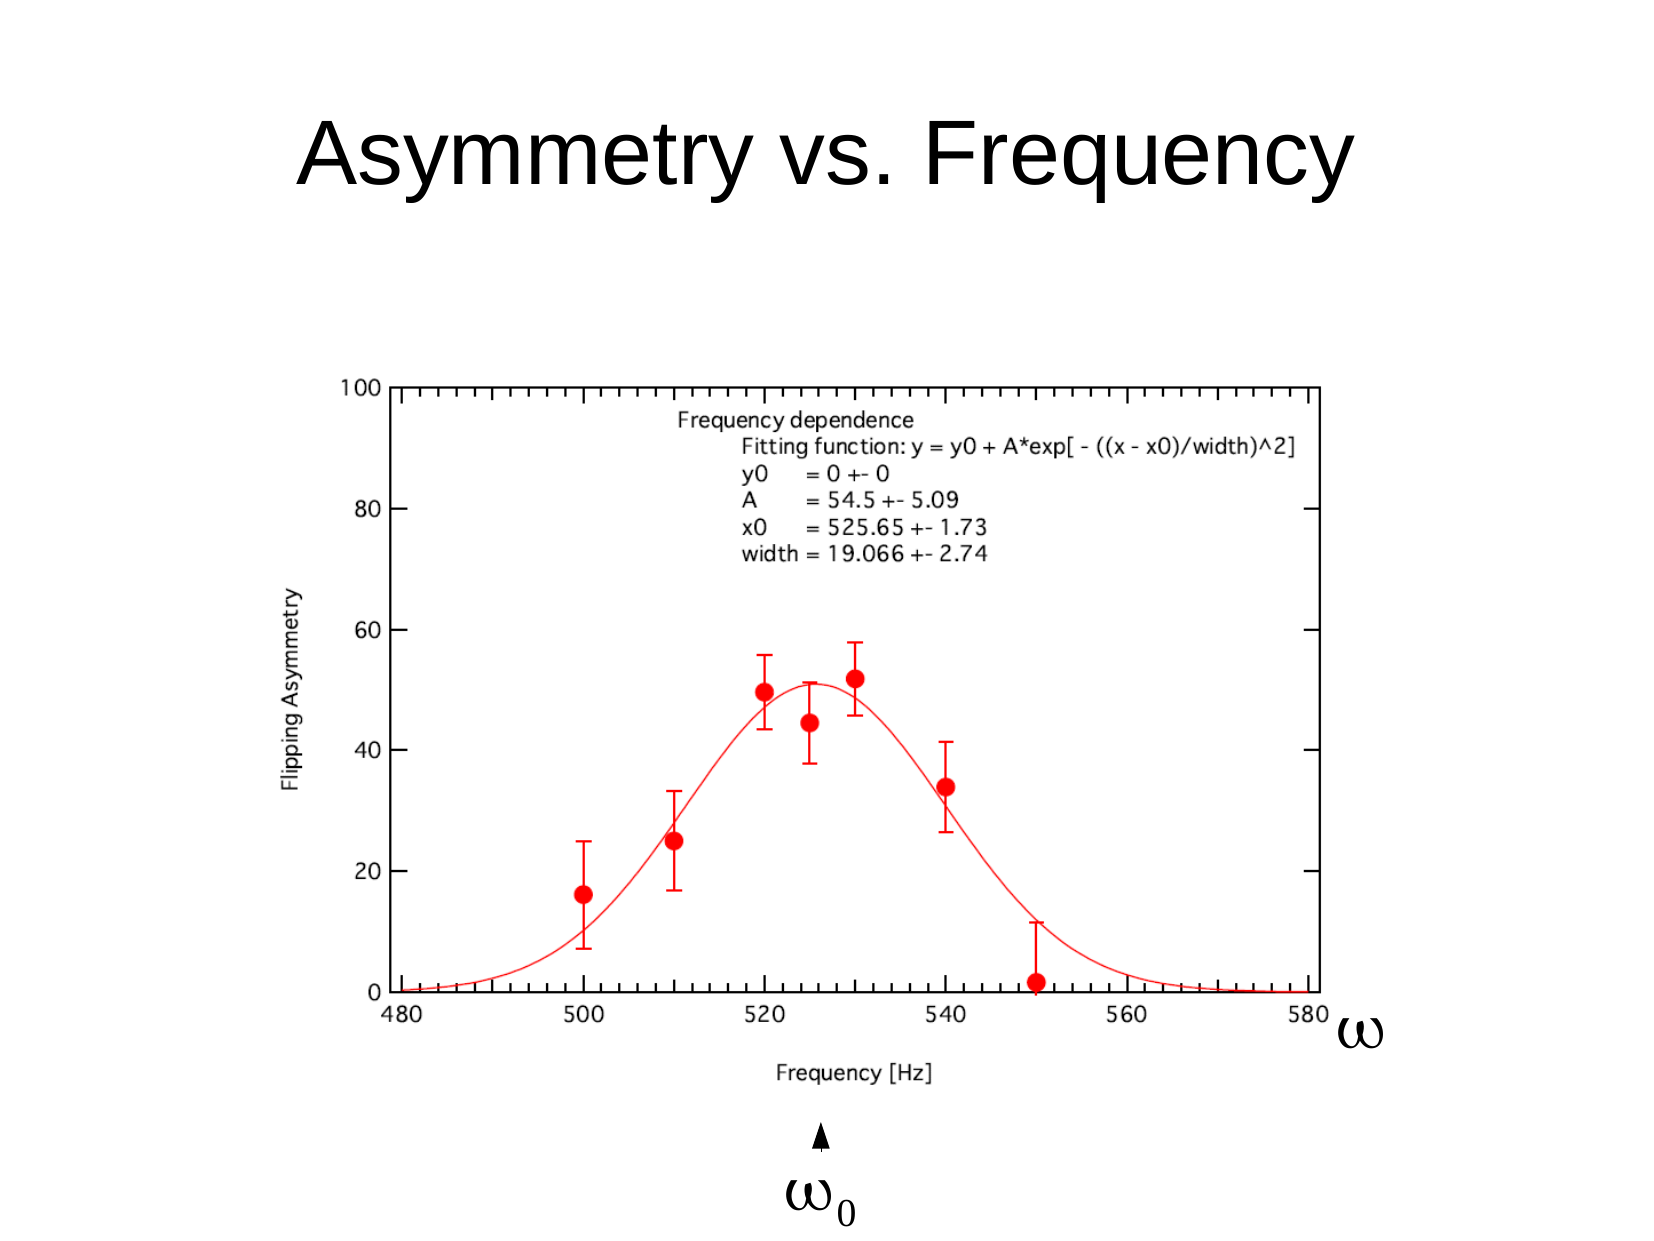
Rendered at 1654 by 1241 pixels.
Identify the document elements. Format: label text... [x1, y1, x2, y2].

chart [1328, 989, 1393, 1063]
chart [777, 1151, 863, 1236]
picture [277, 311, 1376, 1086]
title Asymmetry vs. Frequency [82, 49, 1571, 257]
